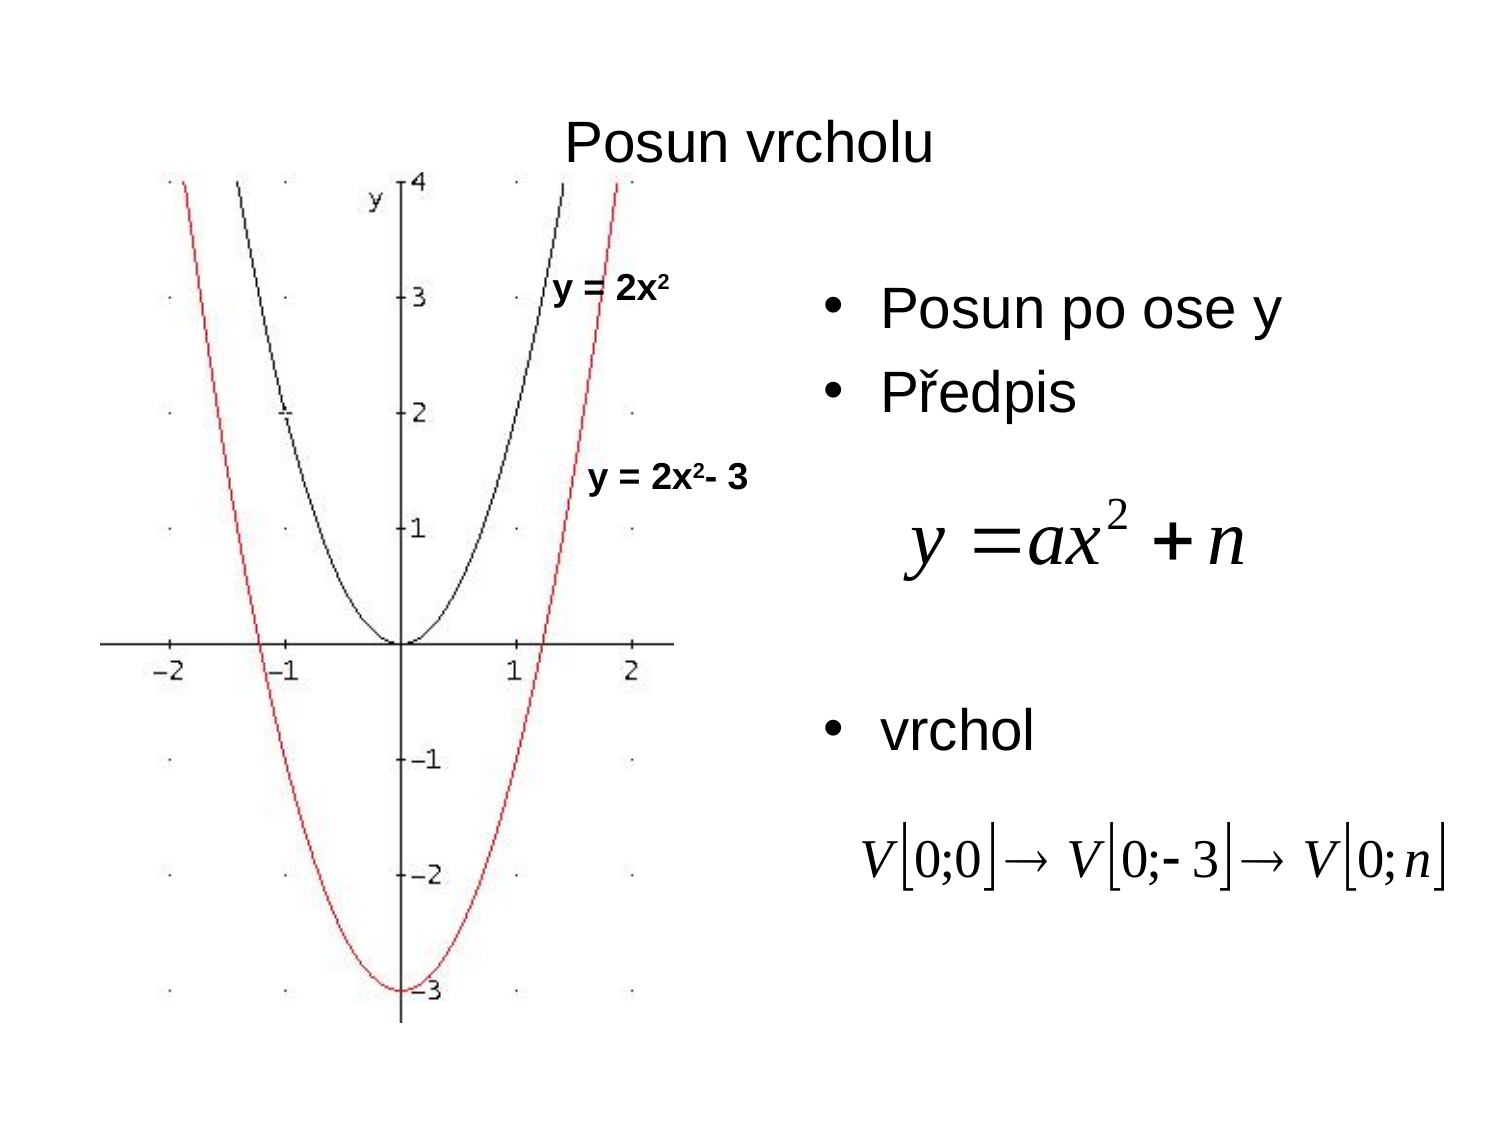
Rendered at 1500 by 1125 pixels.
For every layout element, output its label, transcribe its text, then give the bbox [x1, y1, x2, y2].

chart [856, 822, 1453, 900]
text_box y = 2x2 [537, 255, 703, 316]
text_box y = 2x2- 3 [572, 444, 774, 505]
chart [891, 479, 1258, 598]
title Posun vrcholu [75, 45, 1426, 233]
list Posun po ose y Předpis vrchol [809, 262, 1425, 1006]
text_box [100, 172, 676, 1023]
